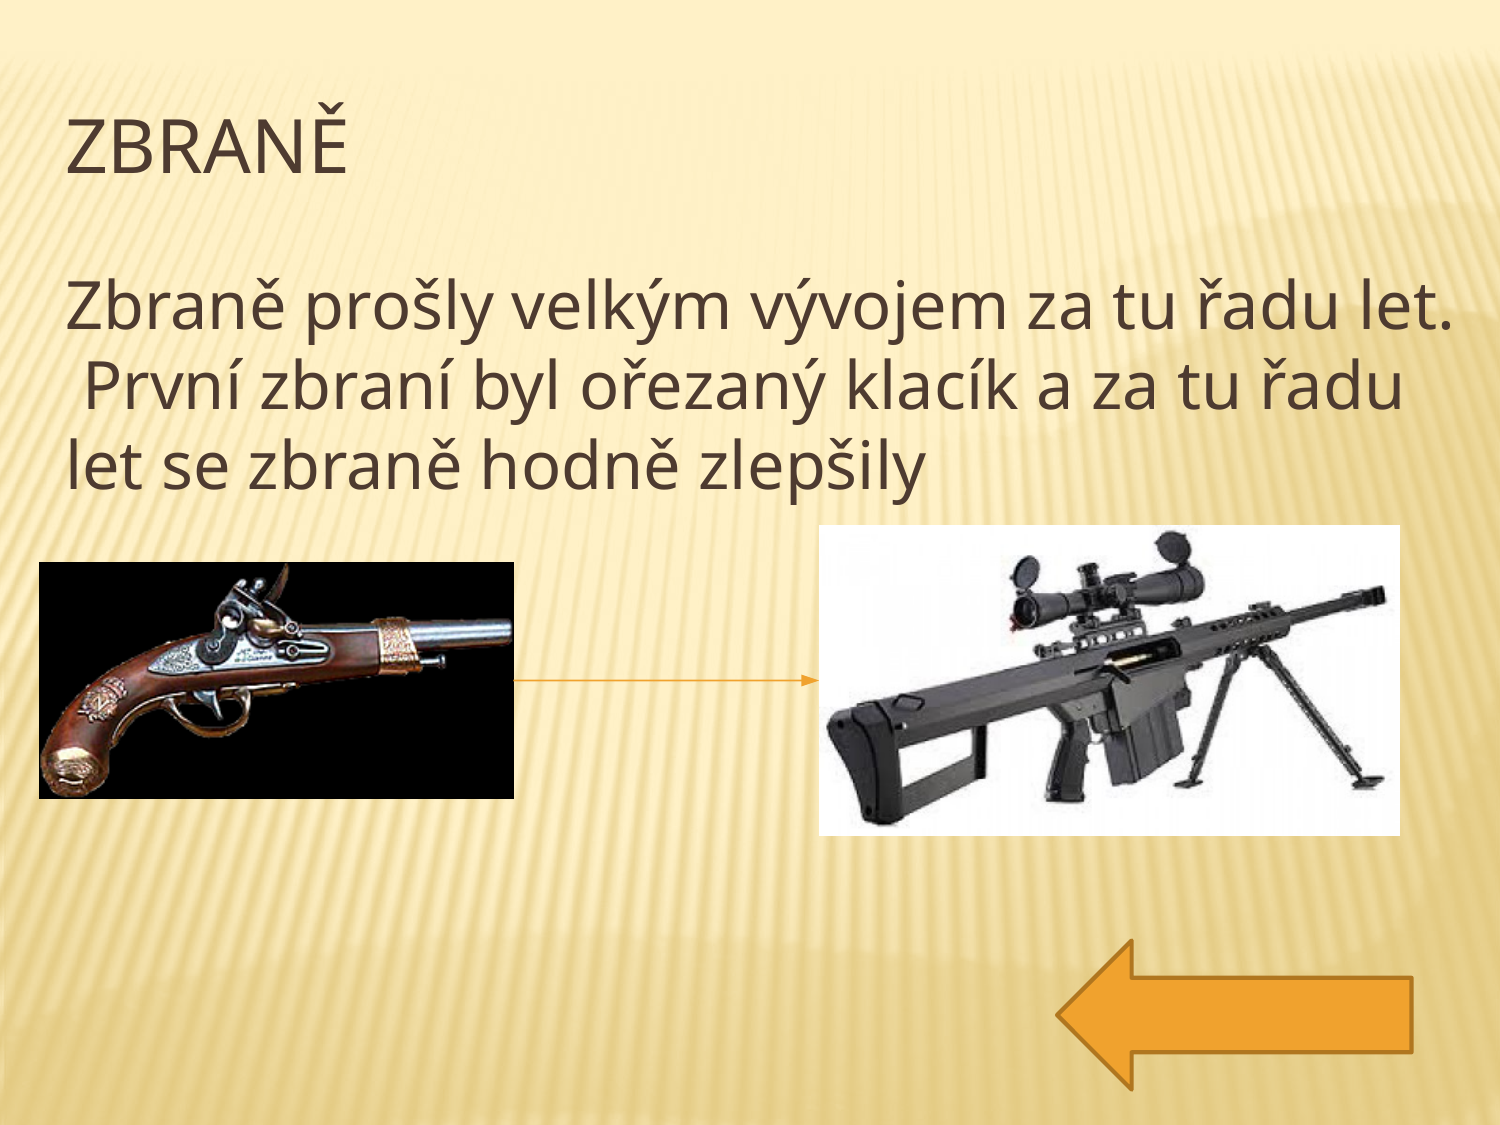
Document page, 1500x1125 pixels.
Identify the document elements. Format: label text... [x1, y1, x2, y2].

picture [819, 525, 1400, 836]
title zbraně [50, 75, 1476, 213]
list Zbraně prošly velkým vývojem za tu řadu let. První zbraní byl ořezaný klacík a za tu řadu let se zbraně hodně zlepšily [50, 254, 1476, 998]
picture [39, 562, 514, 799]
text_box [1057, 940, 1412, 1090]
